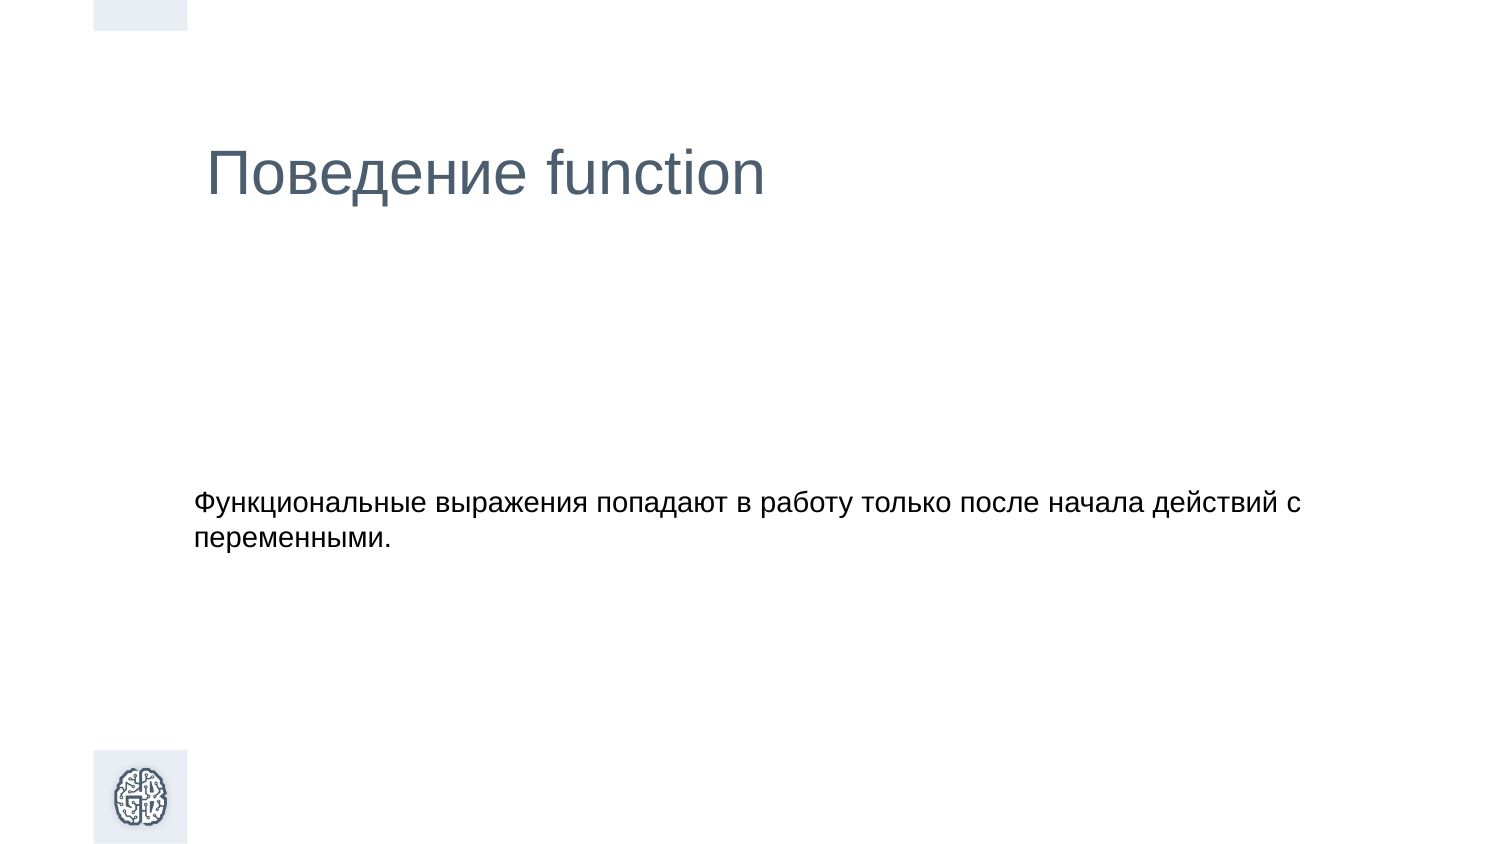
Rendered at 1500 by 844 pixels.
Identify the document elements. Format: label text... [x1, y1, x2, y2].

text_box Функциональные выражения попадают в работу только после начала действий с переменными. [186, 287, 1311, 749]
picture [106, 760, 175, 834]
title Поведение function [186, 94, 1311, 244]
